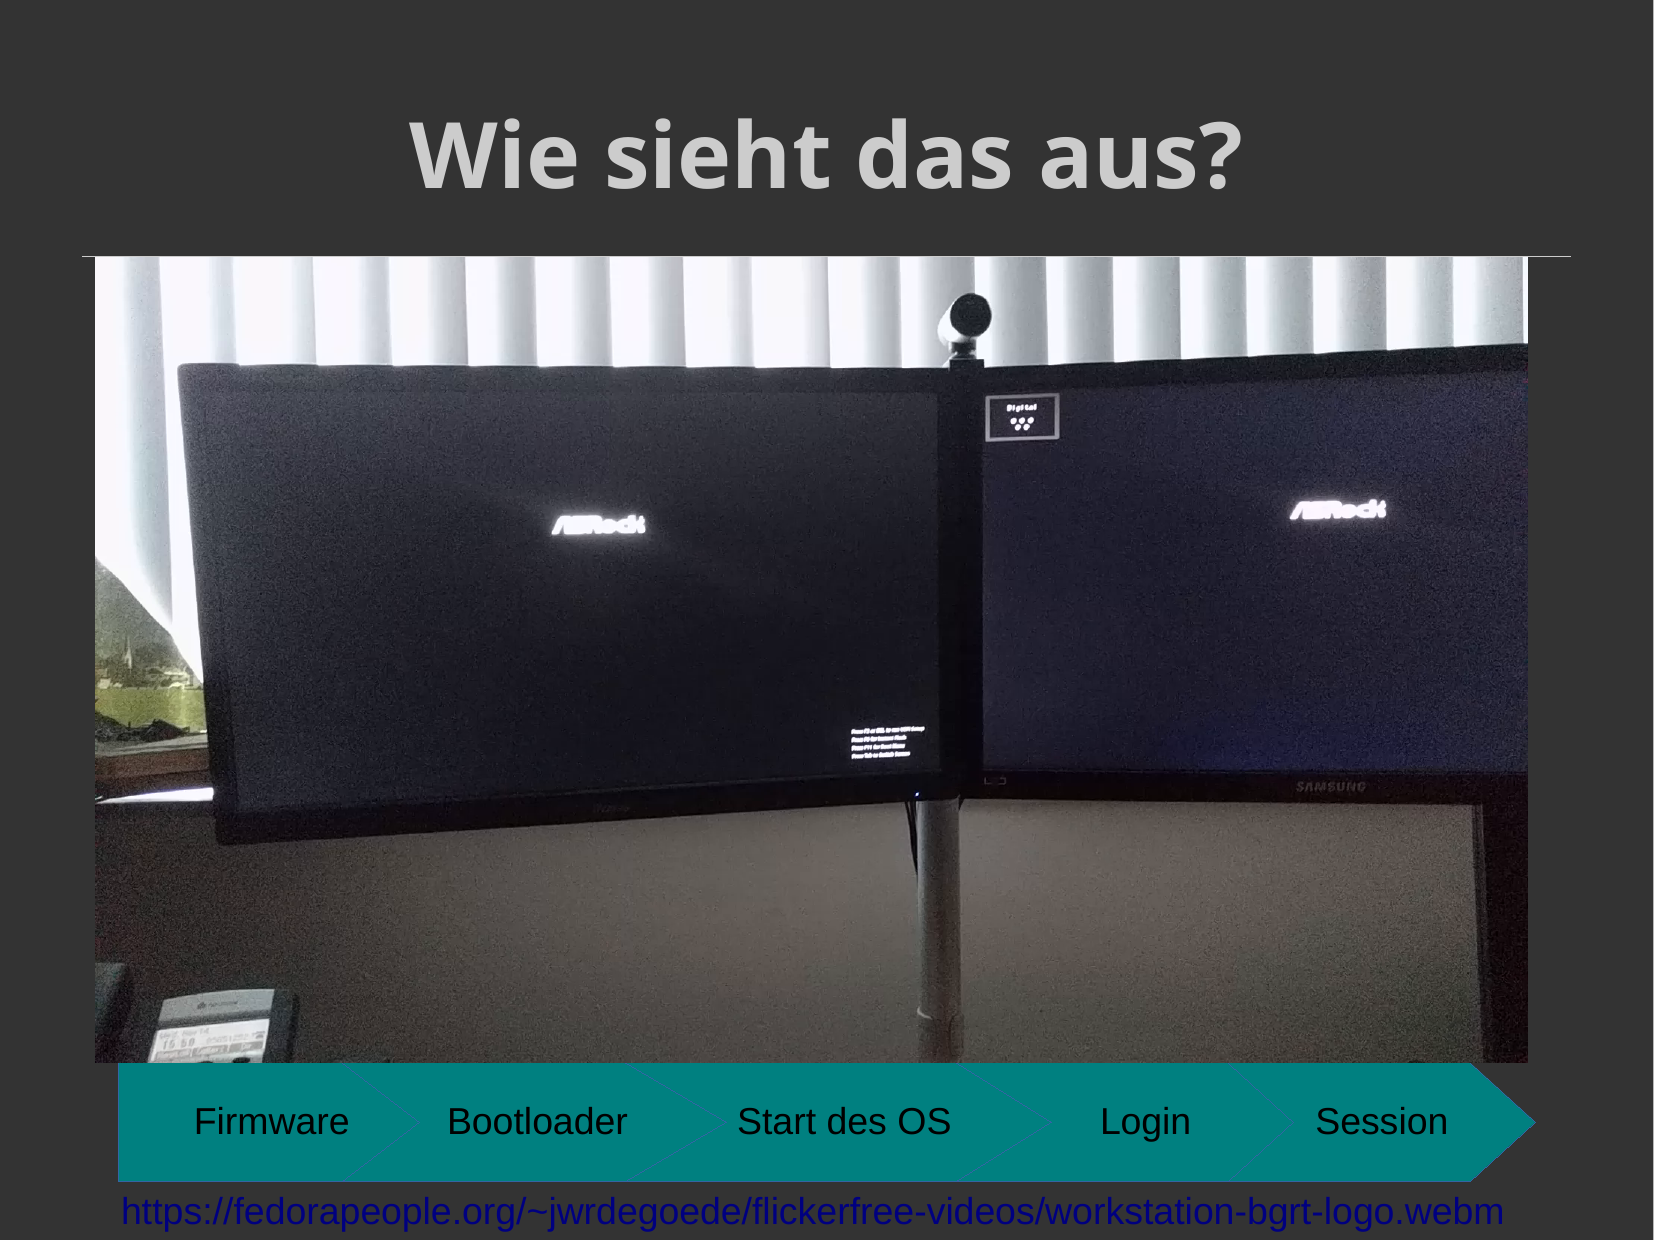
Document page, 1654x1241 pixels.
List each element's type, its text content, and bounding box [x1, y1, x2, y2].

text_box Start des OS [625, 1064, 1049, 1182]
text_box Bootloader [342, 1064, 724, 1182]
text_box Session [1228, 1064, 1536, 1182]
title Wie sieht das aus? [82, 49, 1571, 257]
text_box [94, 256, 1529, 1064]
text_box Firmware [118, 1064, 418, 1182]
text_box https://fedorapeople.org/~jwrdegoede/flickerfree-videos/workstation-bgrt-logo.webm [106, 1183, 1571, 1241]
text_box Login [956, 1064, 1292, 1182]
